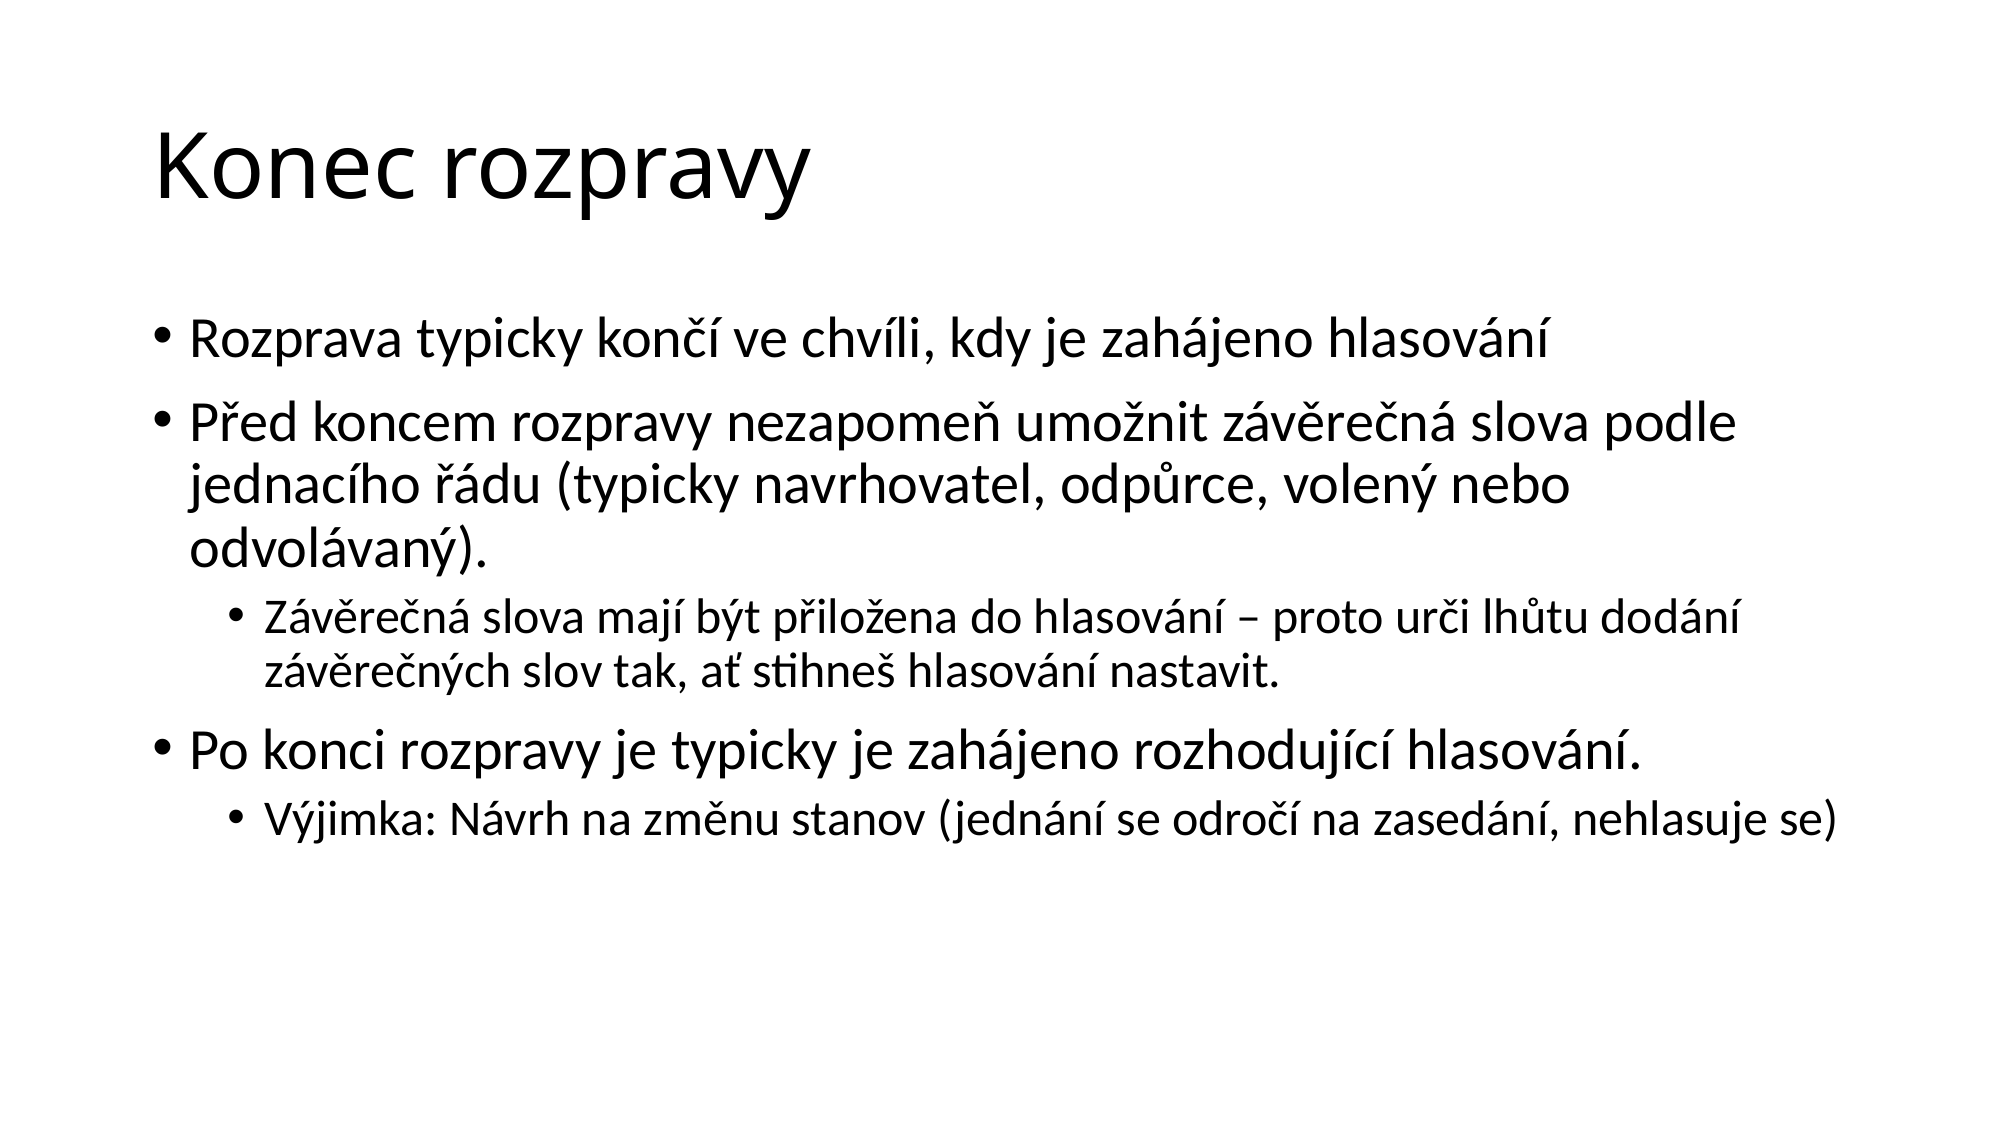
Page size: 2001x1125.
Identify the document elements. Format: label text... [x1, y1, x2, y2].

title Konec rozpravy [137, 59, 1863, 278]
list Rozprava typicky končí ve chvíli, kdy je zahájeno hlasování Před koncem rozpravy nezapomeň umožnit závěrečná slova podle jednacího řádu (typicky navrhovatel, odpůrce, volený nebo odvolávaný). Závěrečná slova mají být přiložena do hlasování – proto urči lhůtu dodání závěrečných slov tak, ať stihneš hlasování nastavit. Po konci rozpravy je typicky je zahájeno rozhodující hlasování. Výjimka: Návrh na změnu stanov (jednání se odročí na zasedání, nehlasuje se) [137, 299, 1863, 1014]
